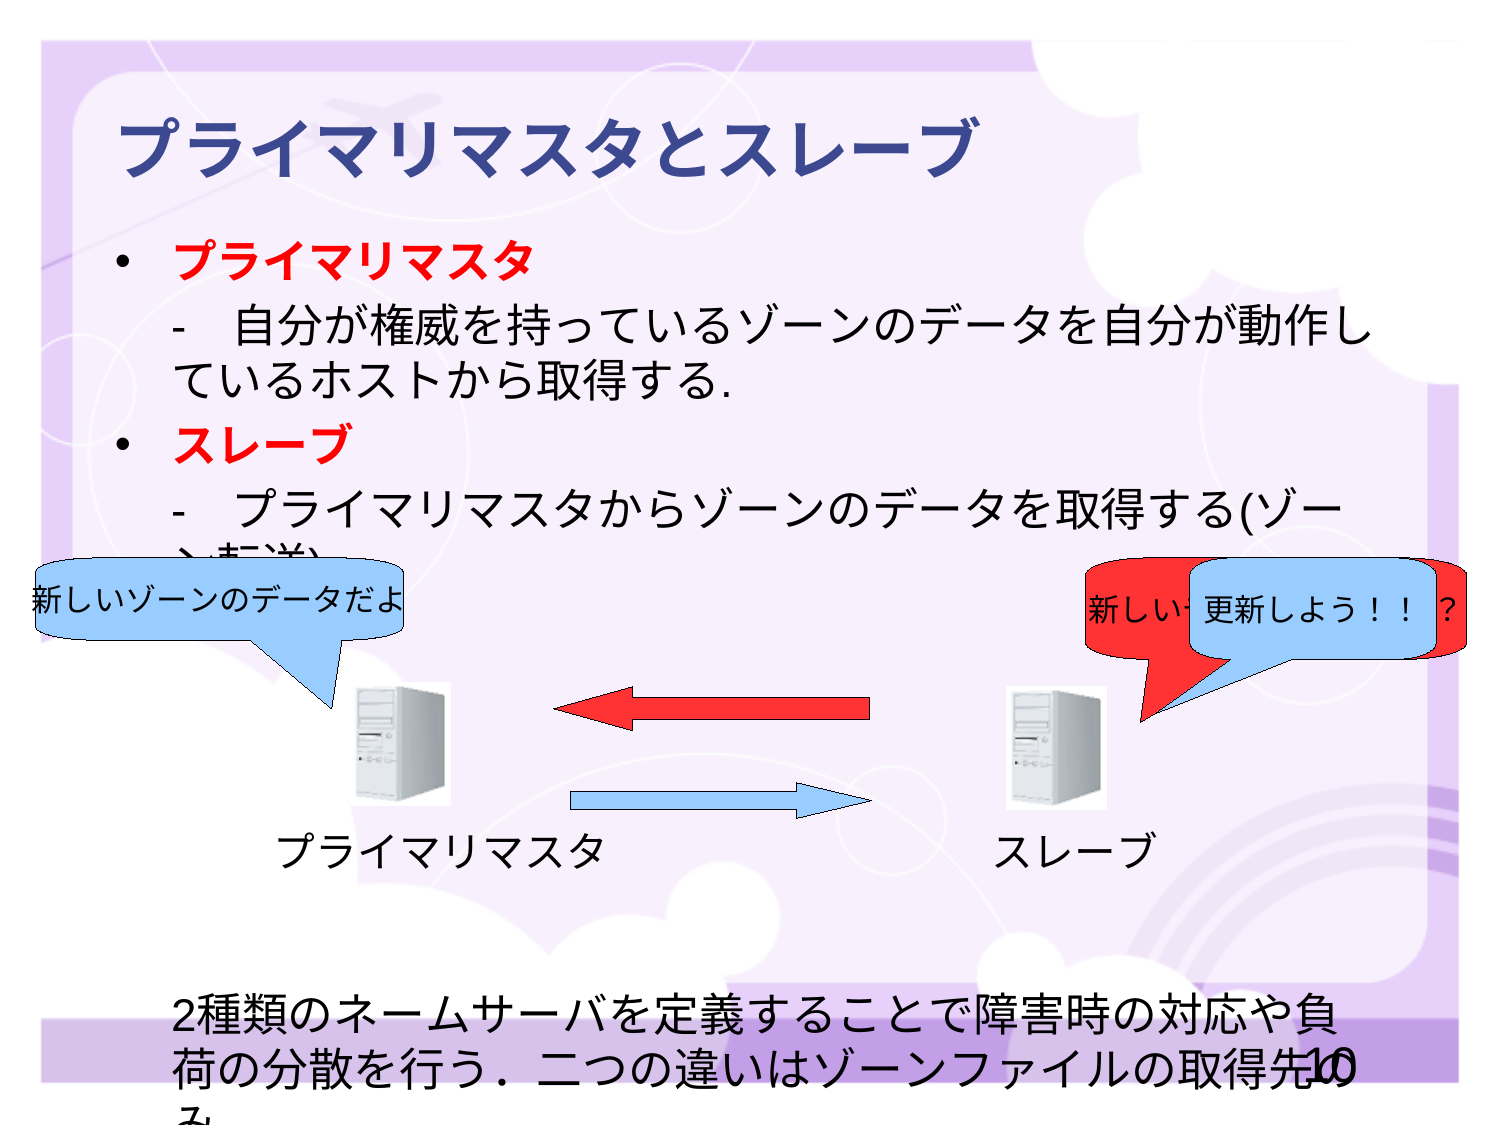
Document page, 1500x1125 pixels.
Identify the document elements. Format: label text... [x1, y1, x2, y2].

text_box 新しいゾーンのデータだよ [35, 557, 404, 709]
text_box スレーブ [976, 818, 1157, 884]
list プライマリマスタ - 自分が権威を持っているゾーンのデータを自分が動作しているホストから取得する. スレーブ - プライマリマスタからゾーンのデータを取得する(ゾーン転送) 2種類のネームサーバを定義することで障害時の対応や負荷の分散を行う．二つの違いはゾーンファイルの取得先のみ． [99, 224, 1401, 1049]
picture [0, 0, 1500, 1125]
text_box 新しいデータはあるかな？ [1400, 557, 1467, 660]
text_box 新しいデータはあるかな？ [1085, 557, 1228, 723]
text_box 更新しよう！！ [1154, 557, 1437, 715]
title プライマリマスタとスレーブ [99, 99, 1388, 216]
text_box [553, 686, 870, 731]
text_box プライマリマスタ [259, 818, 571, 884]
text_box [570, 782, 872, 819]
